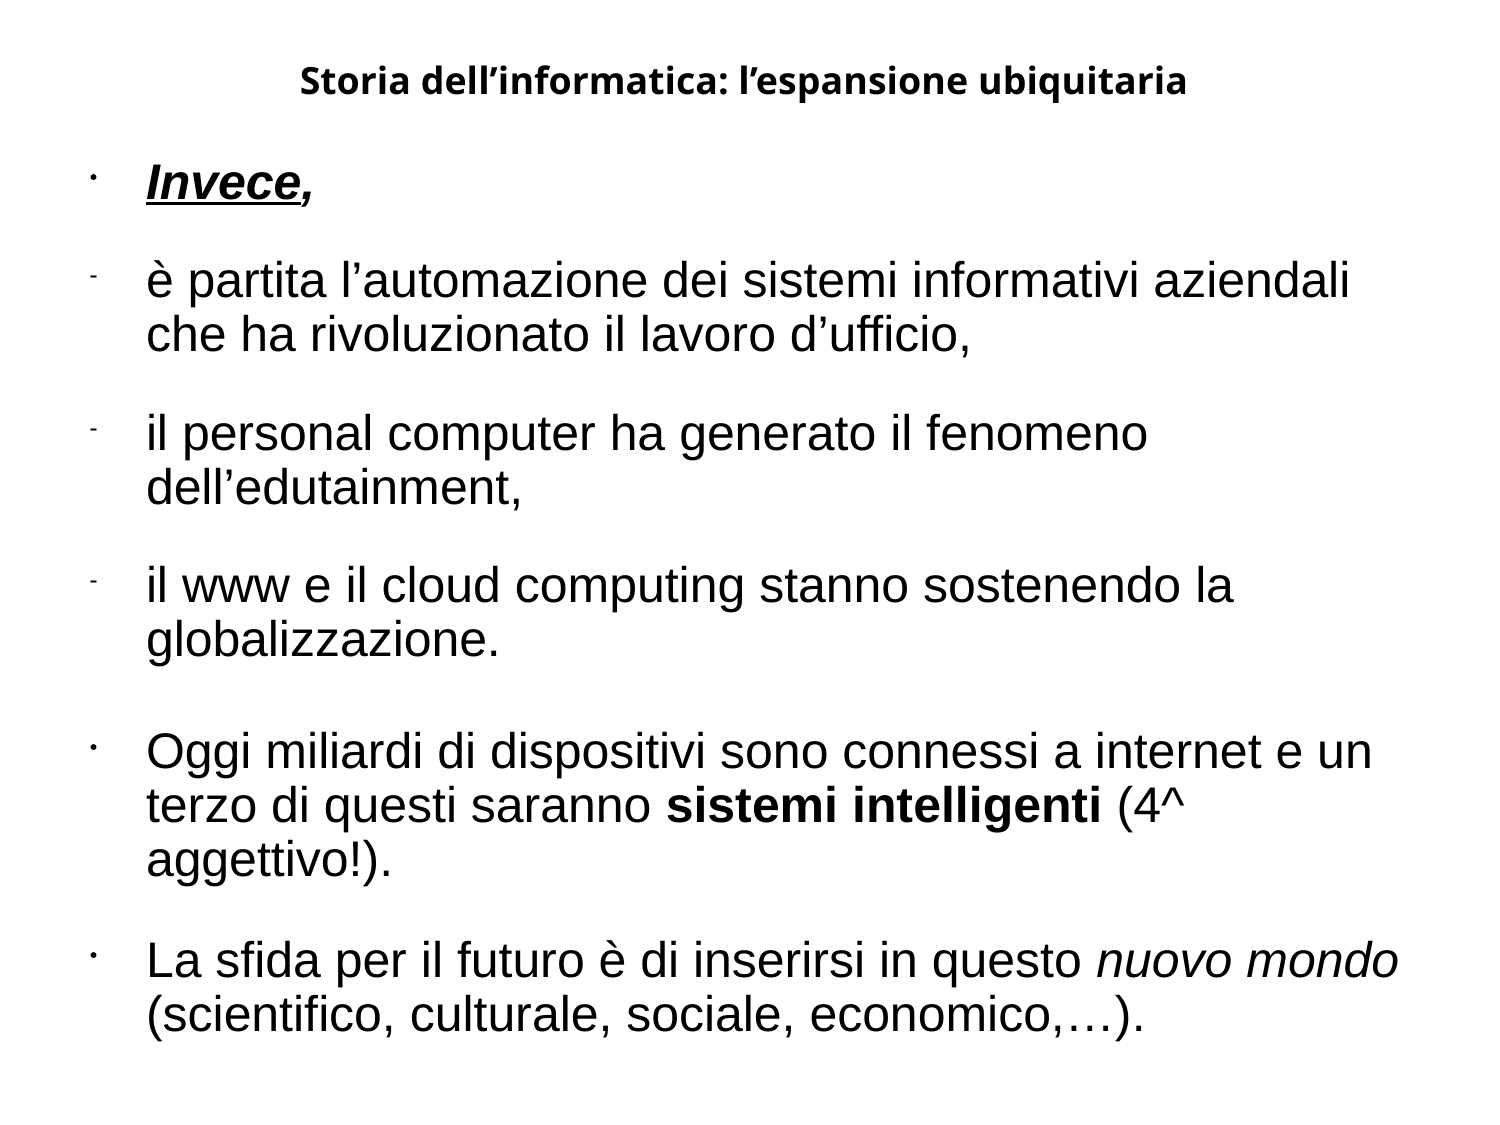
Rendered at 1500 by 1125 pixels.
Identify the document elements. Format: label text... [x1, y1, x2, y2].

title Storia dell’informatica: l’espansione ubiquitaria [75, 45, 1425, 126]
list Invece, è partita l’automazione dei sistemi informativi aziendali che ha rivoluzionato il lavoro d’ufficio, il personal computer ha generato il fenomeno dell’edutainment, il www e il cloud computing stanno sostenendo la globalizzazione. Oggi miliardi di dispositivi sono connessi a internet e un terzo di questi saranno sistemi intelligenti (4^ aggettivo!). La sfida per il futuro è di inserirsi in questo nuovo mondo (scientifico, culturale, sociale, economico,…). [75, 148, 1425, 1083]
